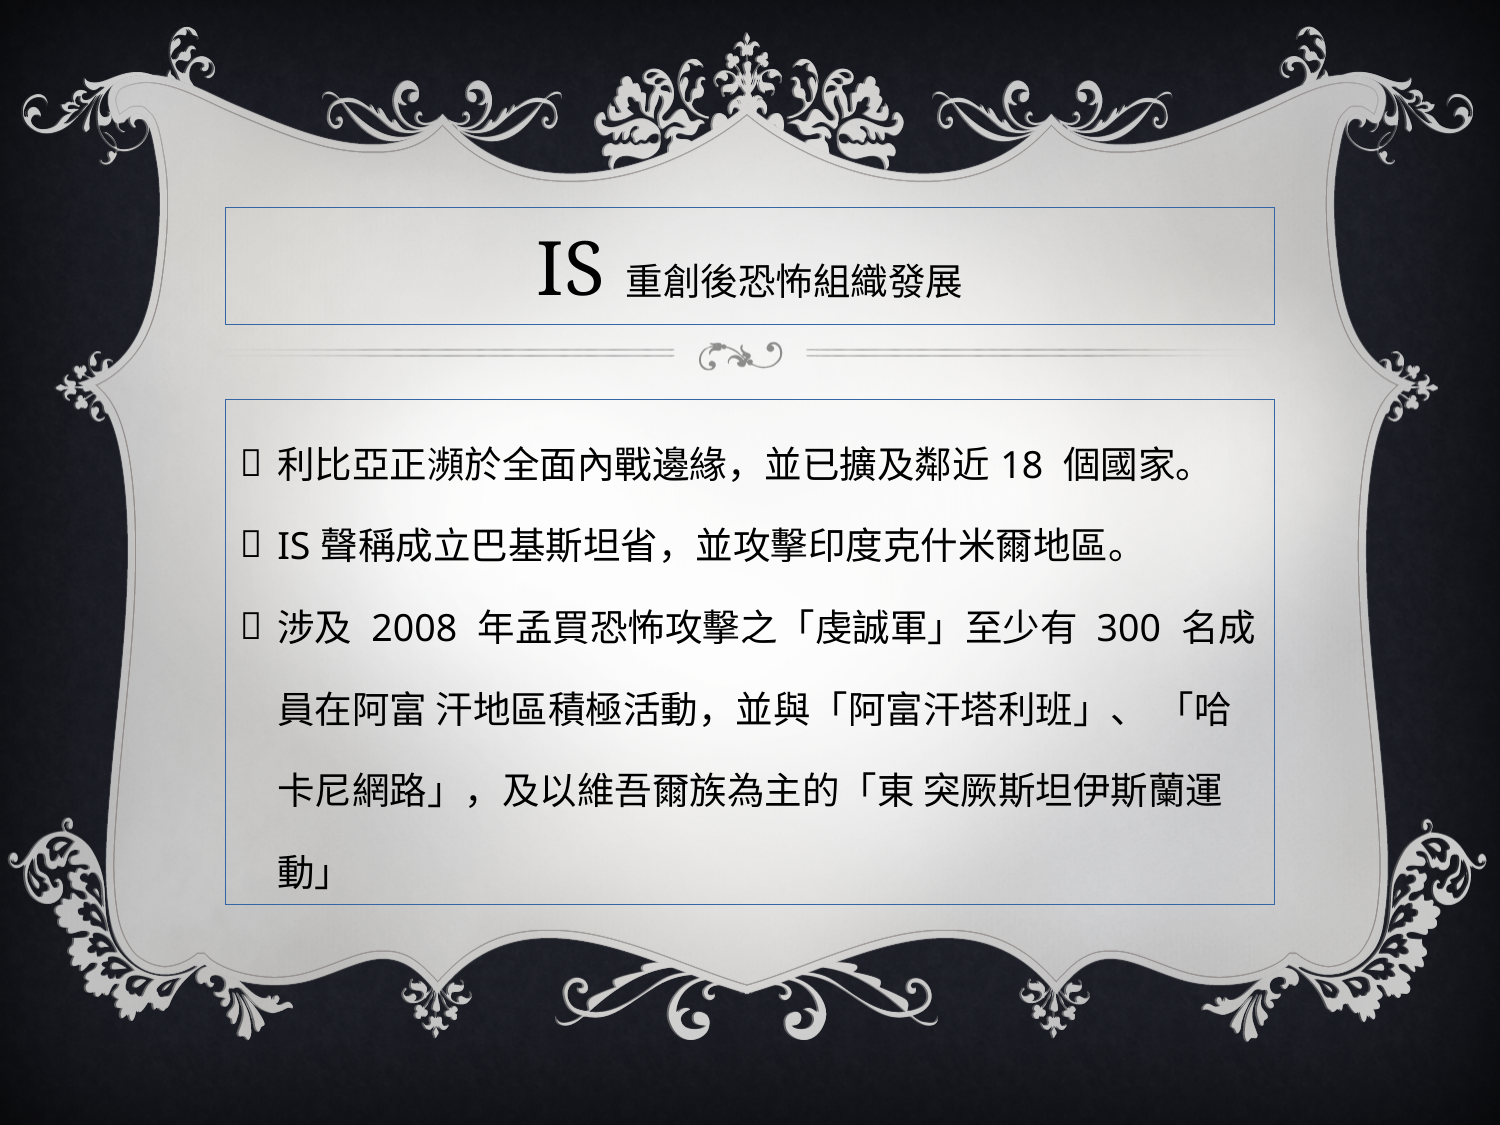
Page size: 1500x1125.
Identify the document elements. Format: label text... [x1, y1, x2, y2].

text_box 利比亞正瀕於全面內戰邊緣，並已擴及鄰近18 個國家。 IS聲稱成立巴基斯坦省，並攻擊印度克什米爾地區。 涉及 2008 年孟買恐怖攻擊之「虔誠軍」至少有 300 名成員在阿富 汗地區積極活動，並與「阿富汗塔利班」、 「哈卡尼網路」，及以維吾爾族為主的「東 突厥斯坦伊斯蘭運動」 [225, 399, 1275, 900]
picture [0, 0, 1500, 1125]
text_box IS重創後恐怖組織發展 [225, 212, 1275, 325]
